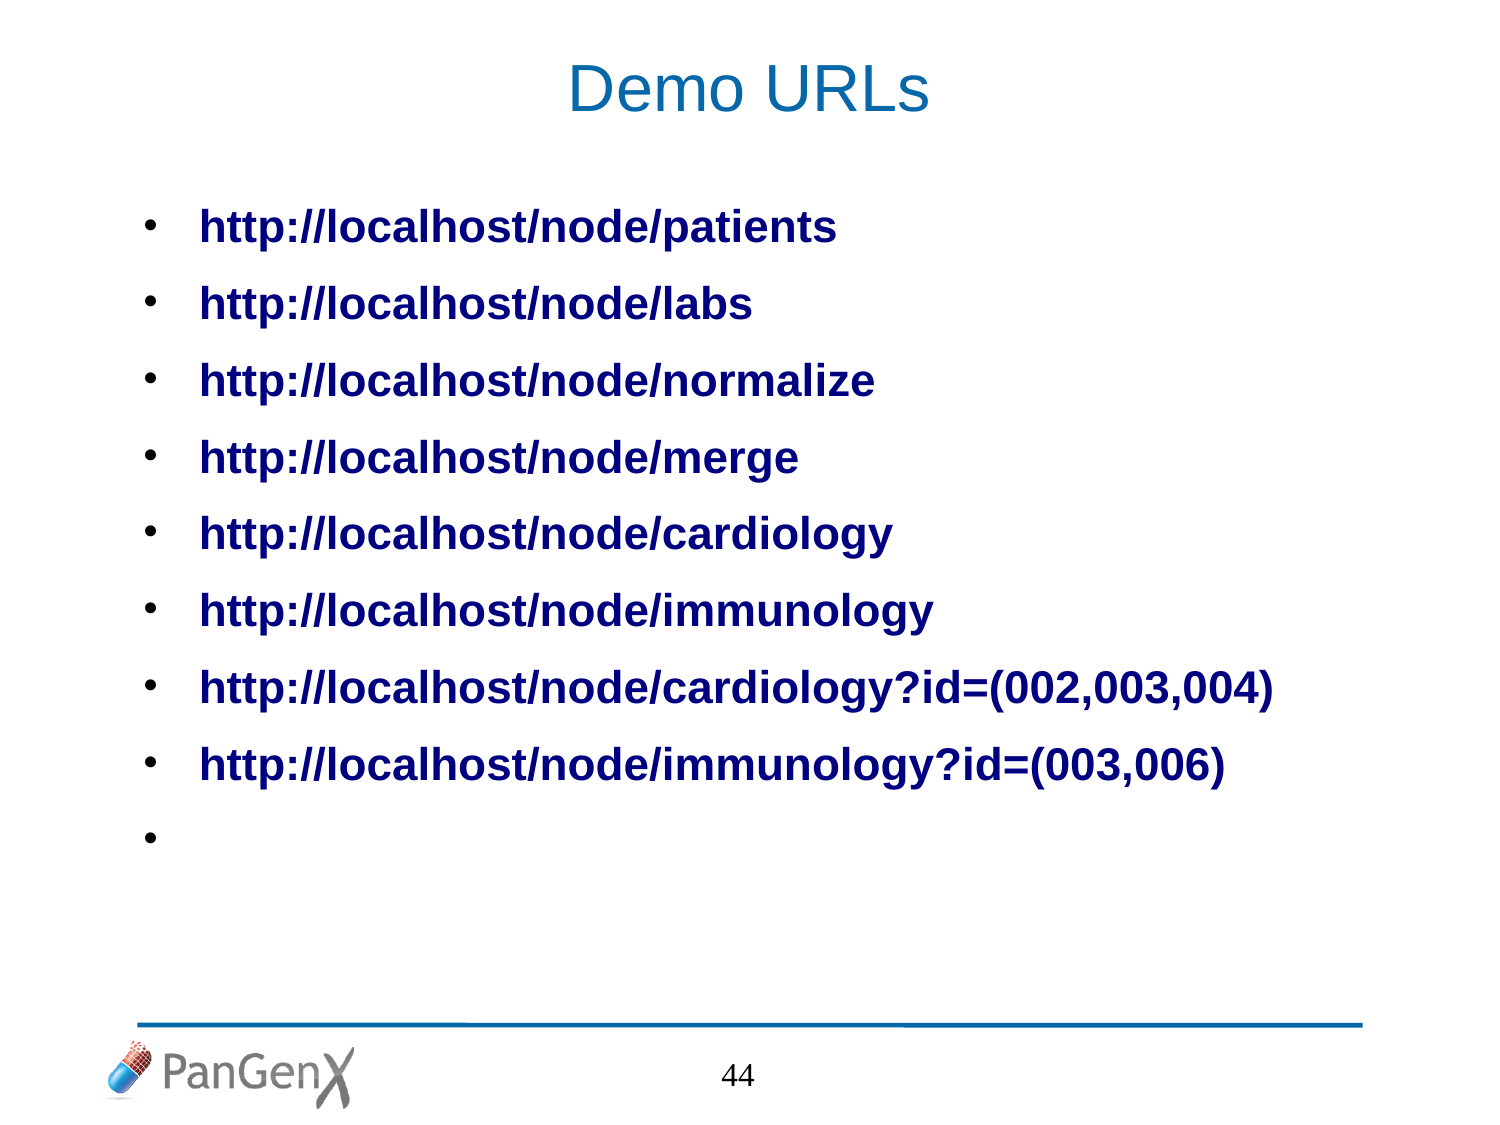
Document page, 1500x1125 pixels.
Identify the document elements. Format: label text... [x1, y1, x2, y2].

list http://localhost/node/patients http://localhost/node/labs http://localhost/node/normalize http://localhost/node/merge http://localhost/node/cardiology http://localhost/node/immunology http://localhost/node/cardiology?id=(002,003,004) http://localhost/node/immunology?id=(003,006) [120, 179, 1392, 1005]
picture [89, 1041, 354, 1109]
title Demo URLs [0, 0, 1500, 156]
